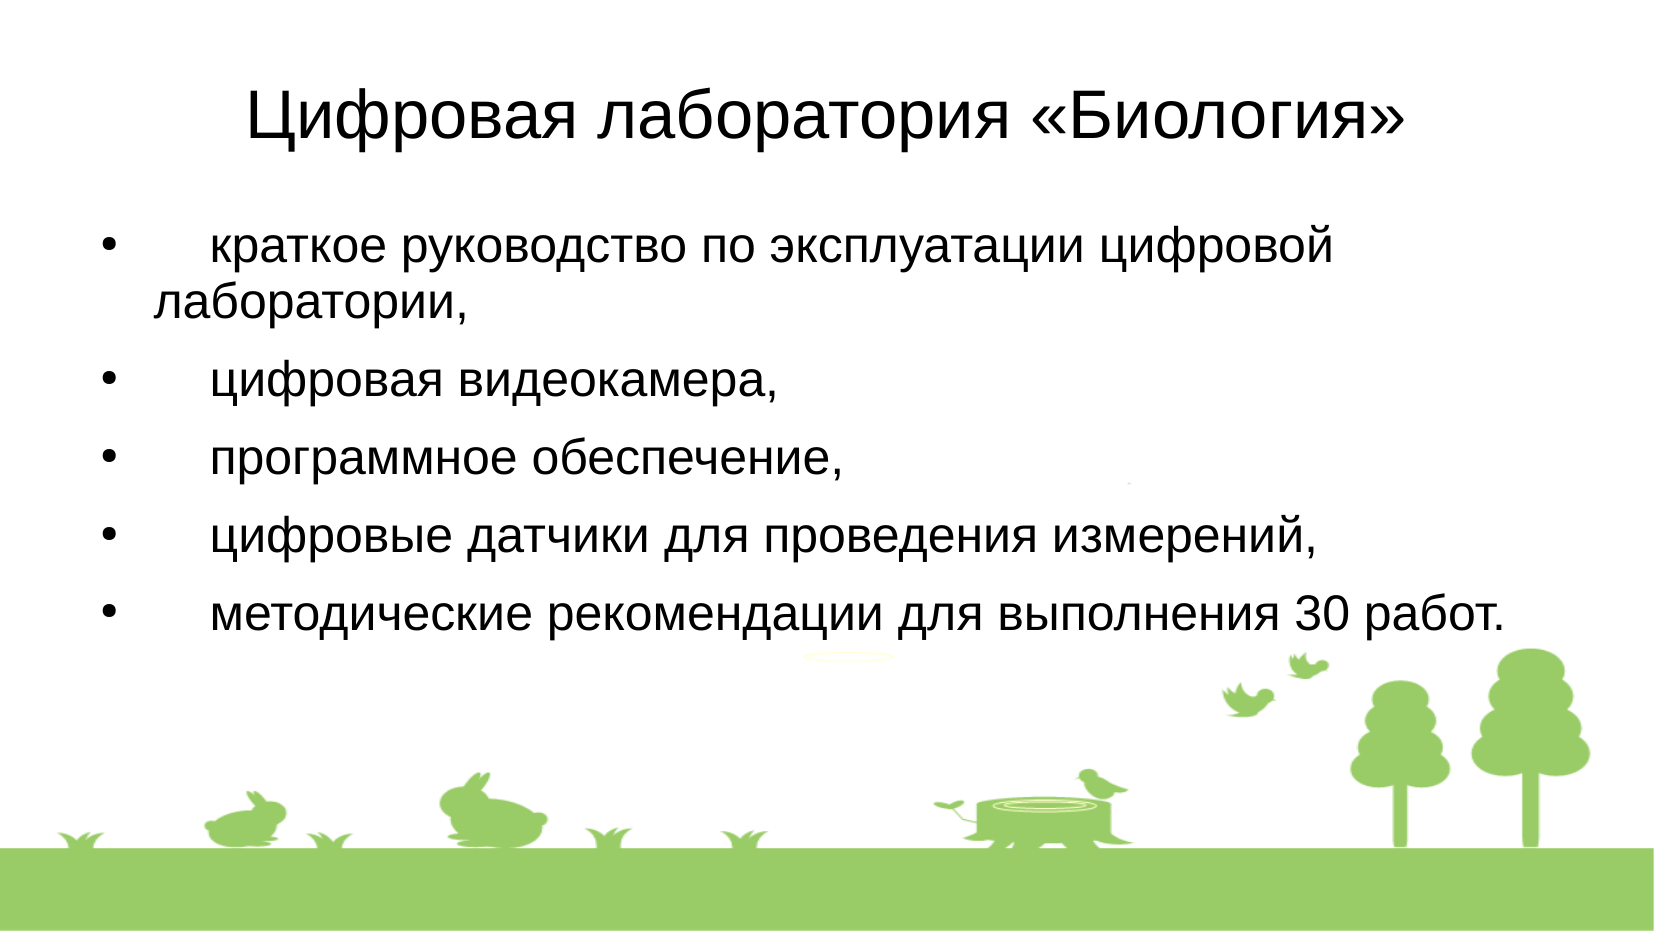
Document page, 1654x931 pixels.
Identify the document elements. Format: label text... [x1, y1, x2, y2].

picture [0, 0, 1654, 931]
list краткое руководство по эксплуатации цифровой лаборатории, цифровая видеокамера, программное обеспечение, цифровые датчики для проведения измерений, методические рекомендации для выполнения 30 работ. [82, 217, 1571, 758]
title Цифровая лаборатория «Биология» [82, 37, 1571, 193]
